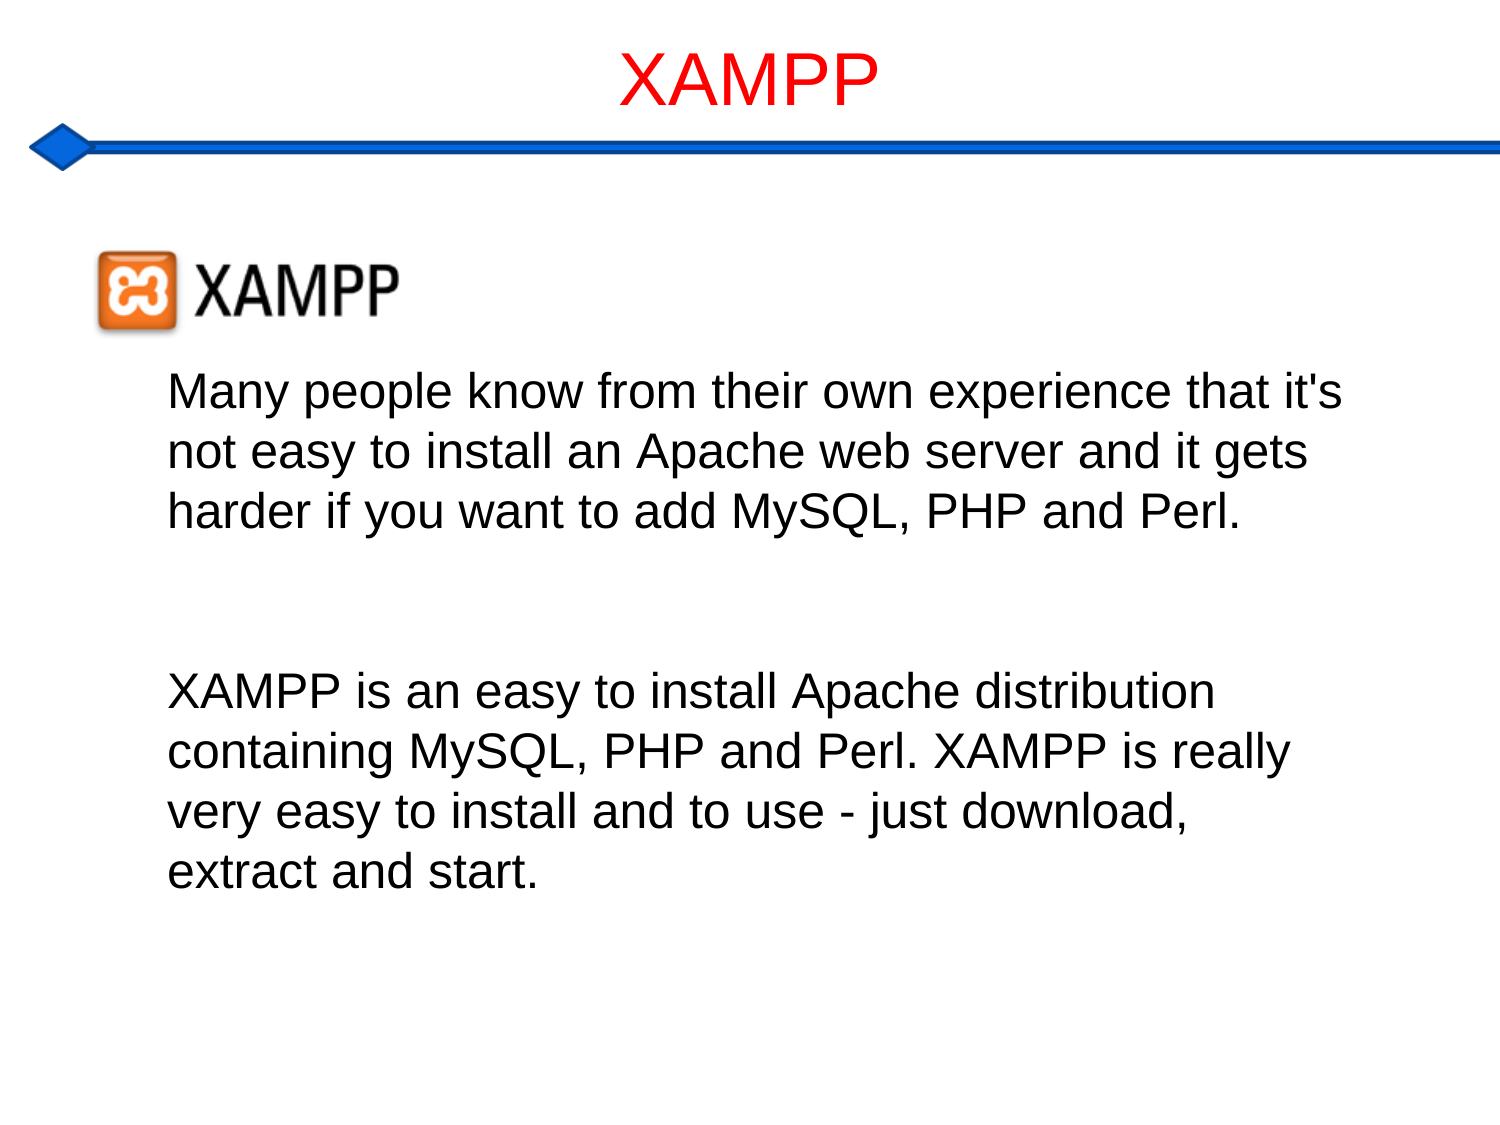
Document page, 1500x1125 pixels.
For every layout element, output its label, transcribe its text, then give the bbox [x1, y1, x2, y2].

text_box Many people know from their own experience that it's not easy to install an Apache web server and it gets harder if you want to add MySQL, PHP and Perl. XAMPP is an easy to install Apache distribution containing MySQL, PHP and Perl. XAMPP is really very easy to install and to use - just download, extract and start. [152, 350, 1360, 906]
title XAMPP [75, 22, 1426, 128]
picture [93, 246, 407, 339]
picture [28, 122, 1500, 172]
